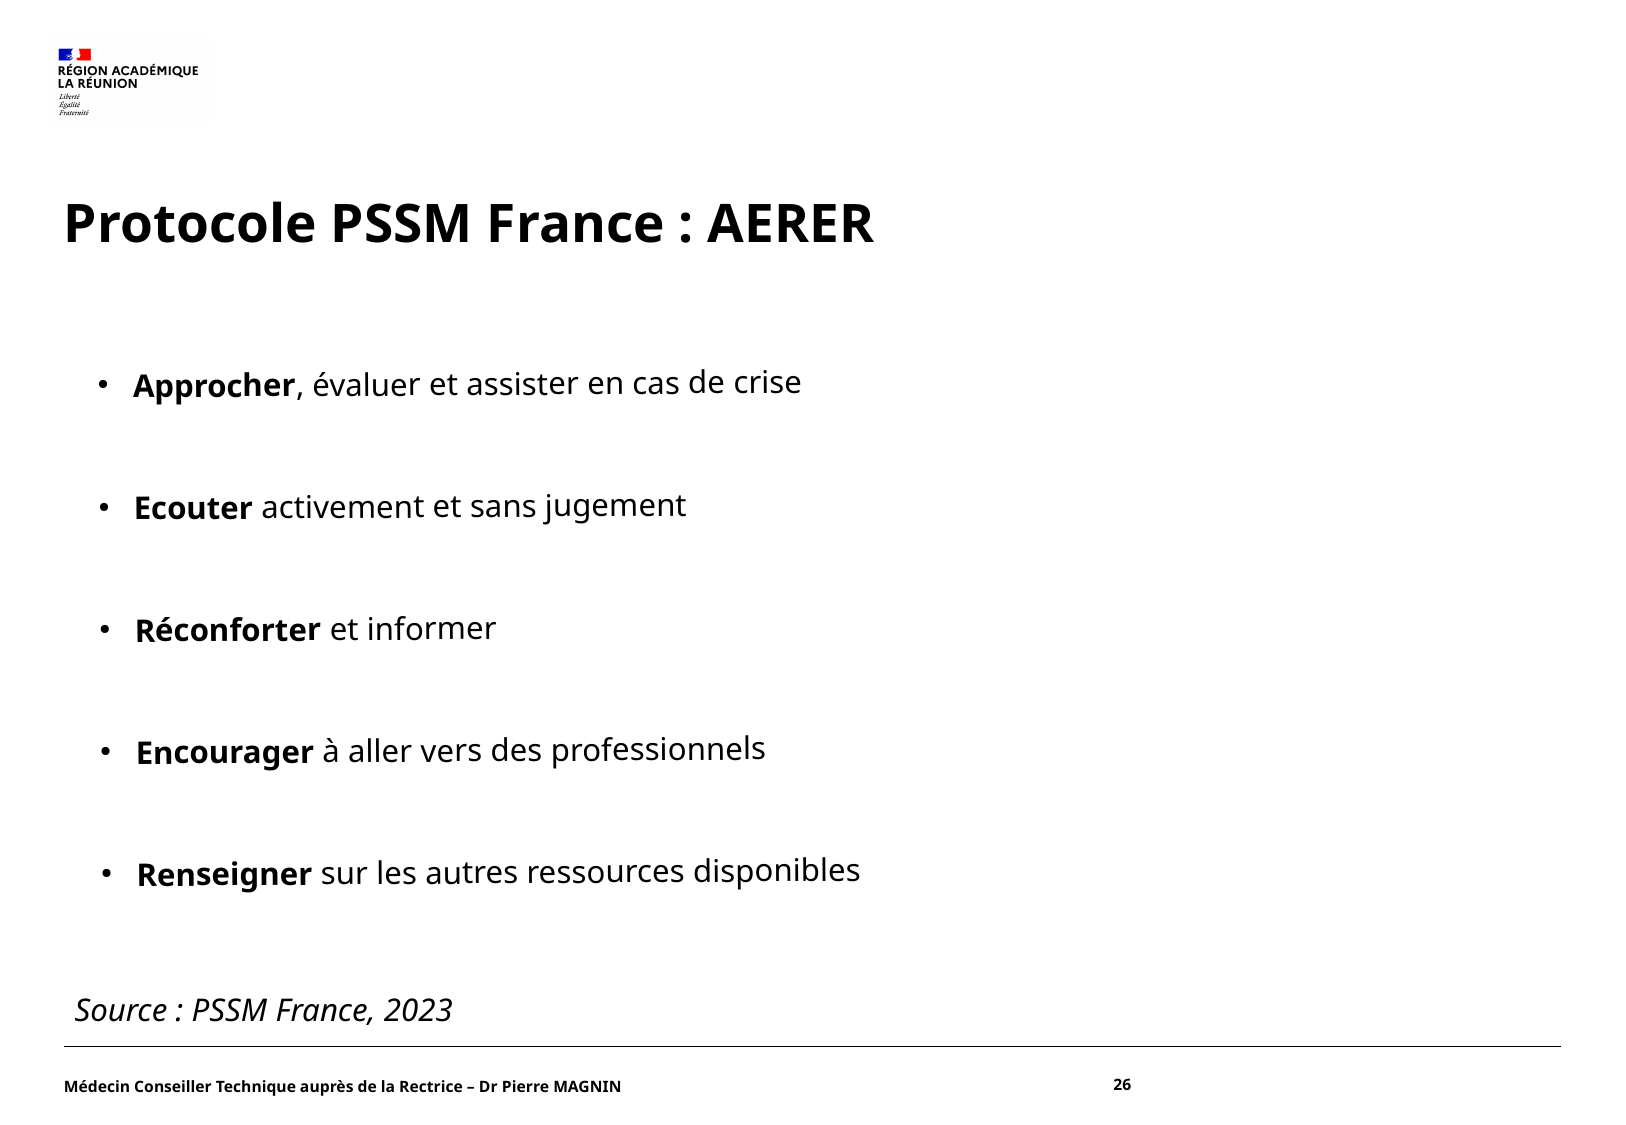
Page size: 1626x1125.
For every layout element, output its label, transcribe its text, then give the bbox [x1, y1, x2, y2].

title Protocole PSSM France : AERER [63, 196, 1562, 272]
text_box Médecin Conseiller Technique auprès de la Rectrice – Dr Pierre MAGNIN [64, 1046, 1114, 1125]
list Approcher, évaluer et assister en cas de crise Ecouter activement et sans jugement Réconforter et informer Encourager à aller vers des professionnels Renseigner sur les autres ressources disponibles [61, 295, 1524, 986]
picture [47, 37, 211, 127]
text_box 33 [1114, 1046, 1354, 1125]
text_box Source : PSSM France, 2023 [59, 980, 804, 1034]
